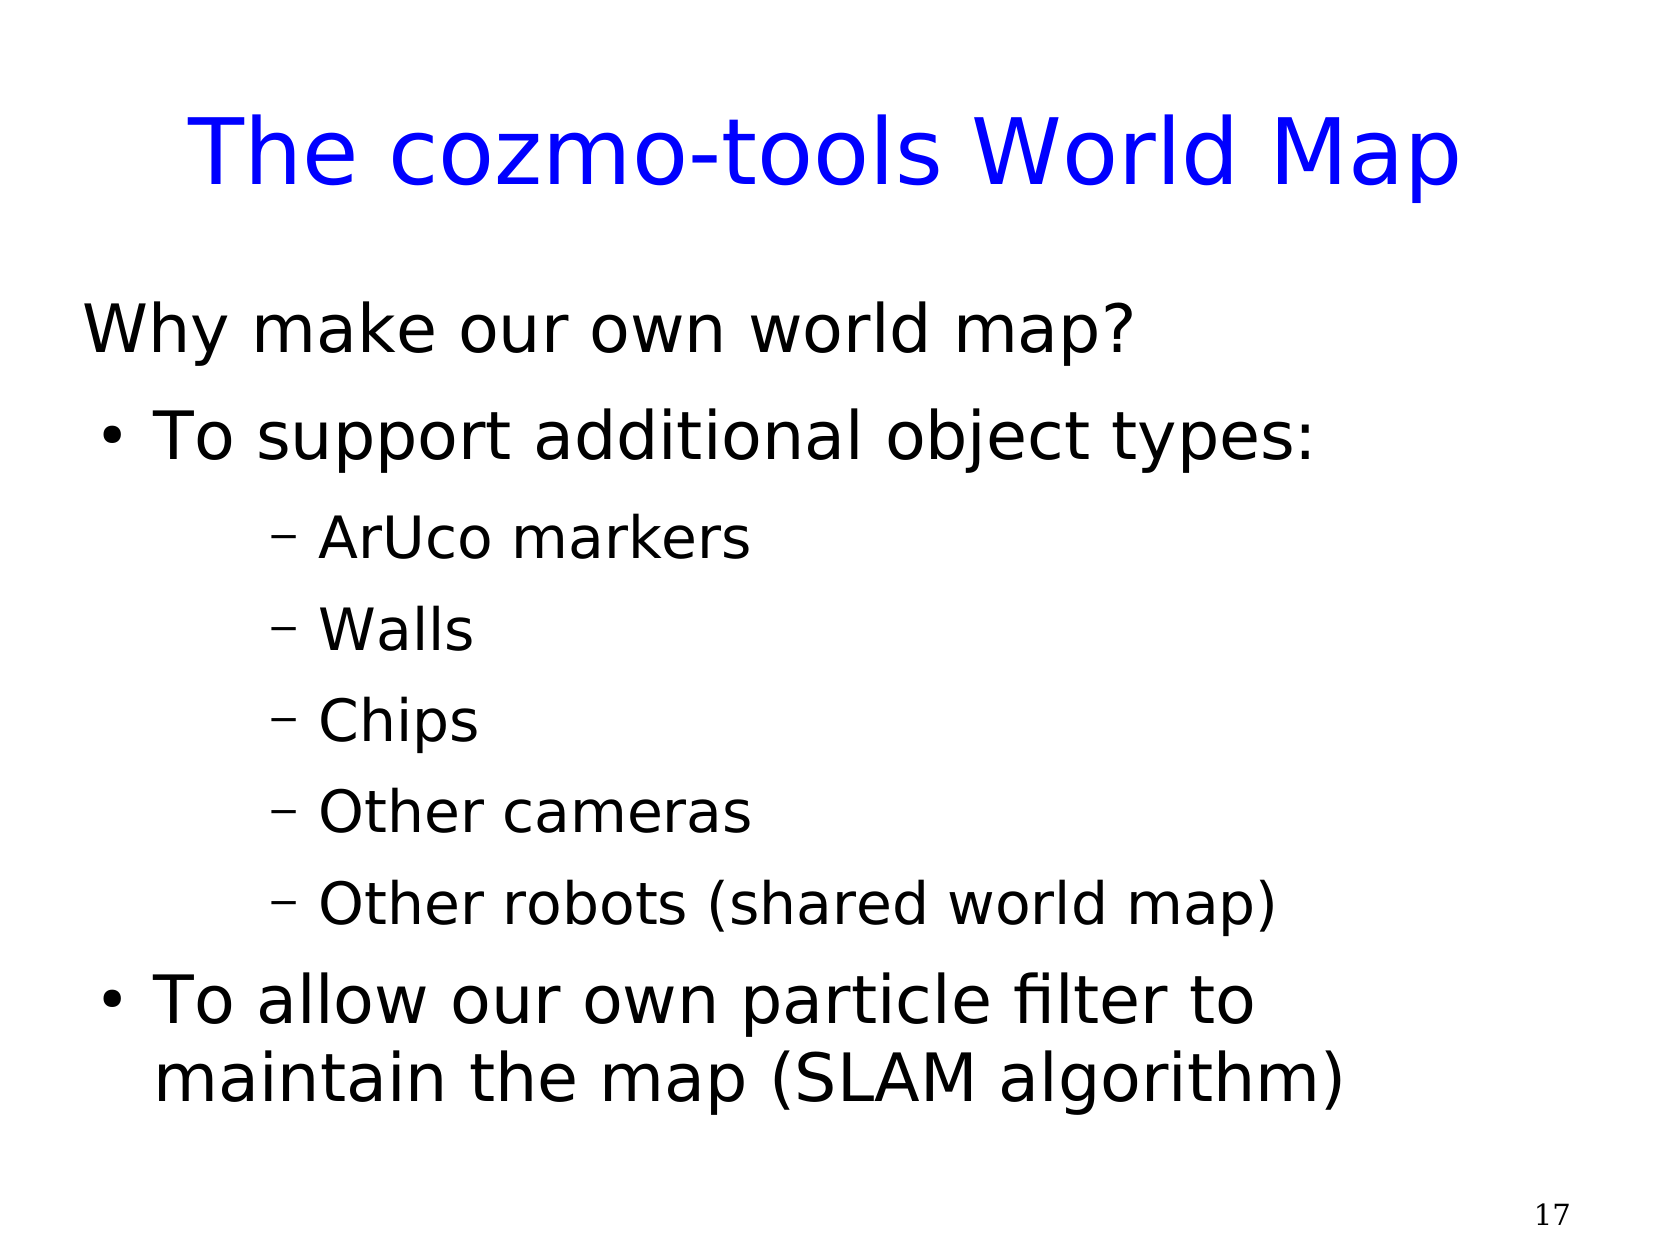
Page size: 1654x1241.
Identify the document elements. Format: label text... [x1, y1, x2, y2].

title The cozmo-tools World Map [82, 49, 1571, 257]
list Why make our own world map? To support additional object types: ArUco markers Walls Chips Other cameras Other robots (shared world map) To allow our own particle filter to maintain the map (SLAM algorithm) [82, 290, 1571, 1118]
